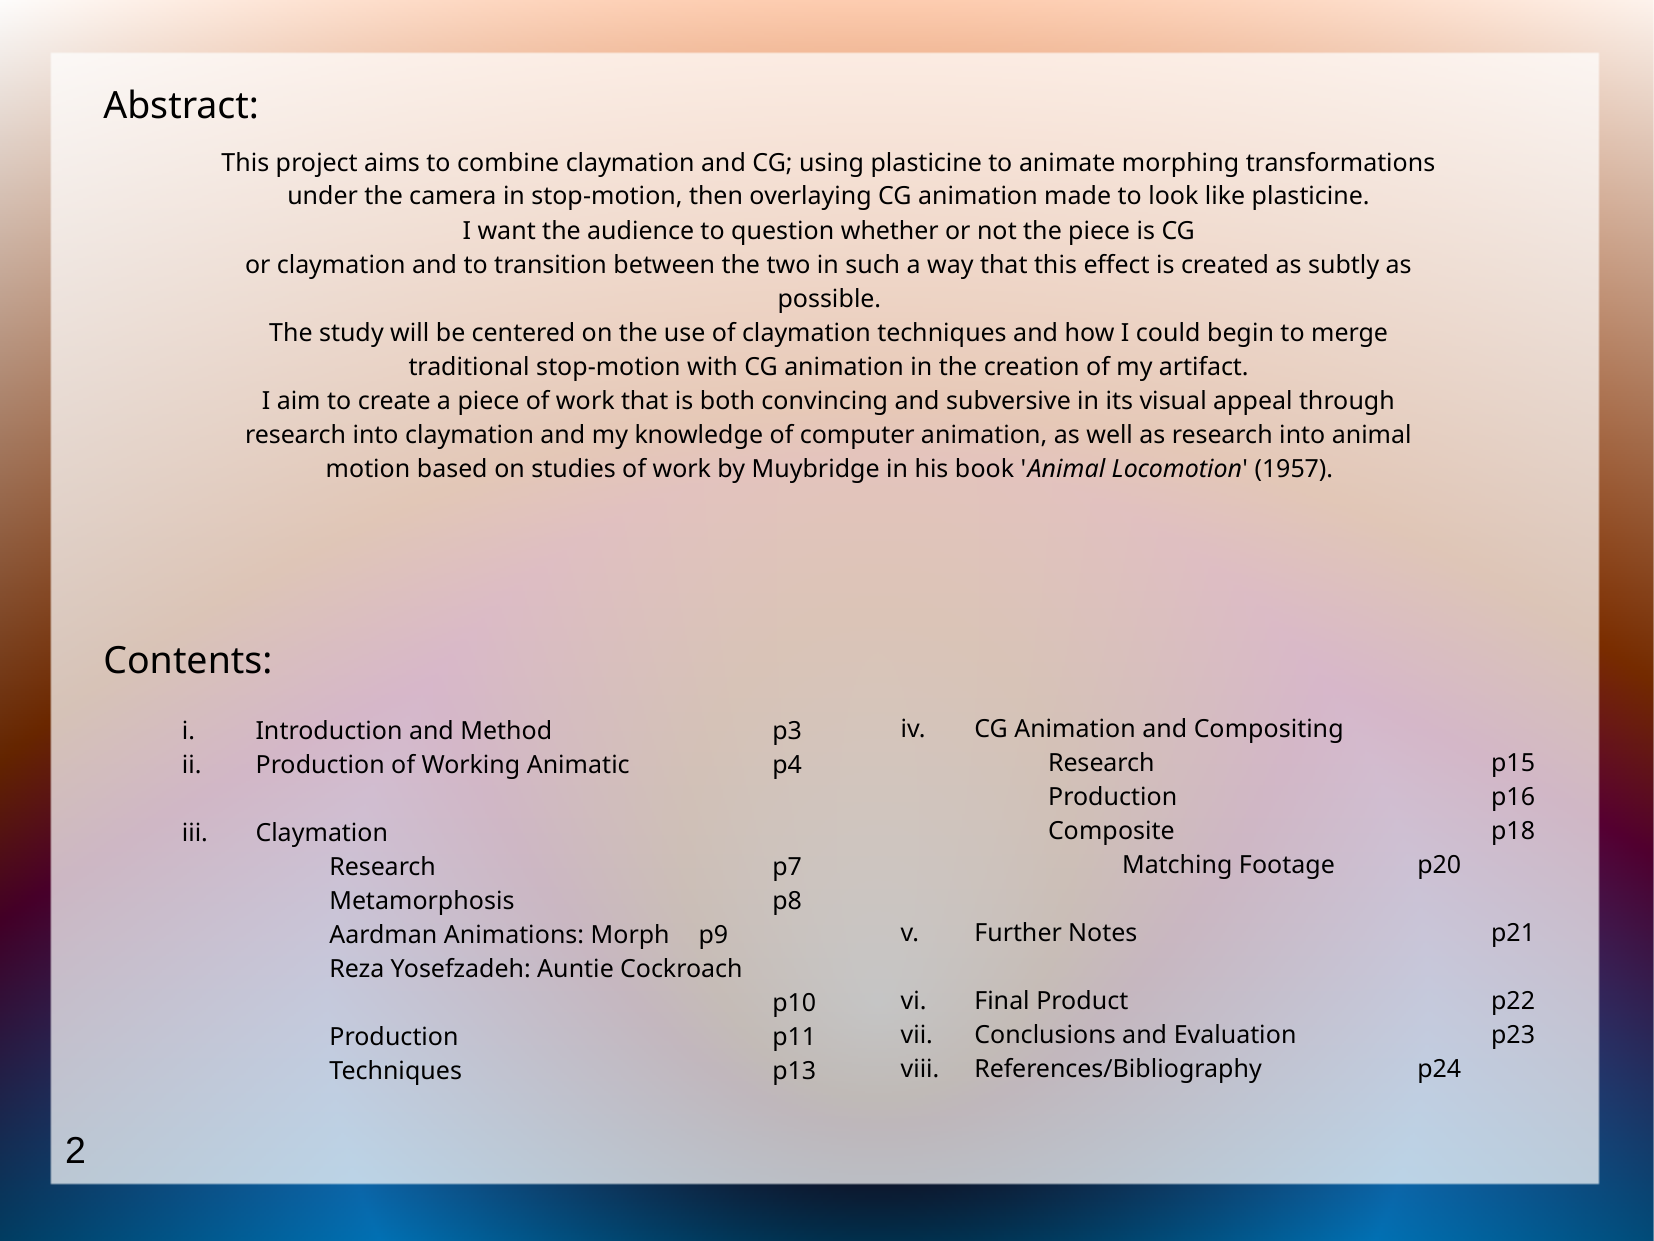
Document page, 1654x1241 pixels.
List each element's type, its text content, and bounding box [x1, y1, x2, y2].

text_box This project aims to combine claymation and CG; using plasticine to animate morphing transformations under the camera in stop-motion, then overlaying CG animation made to look like plasticine. I want the audience to question whether or not the piece is CG or claymation and to transition between the two in such a way that this effect is created as subtly as possible. The study will be centered on the use of claymation techniques and how I could begin to merge traditional stop-motion with CG animation in the creation of my artifact. I aim to create a piece of work that is both convincing and subversive in its visual appeal through research into claymation and my knowledge of computer animation, as well as research into animal motion based on studies of work by Muybridge in his book 'Animal Locomotion' (1957). [206, 136, 1477, 676]
text_box <number> [50, 1122, 167, 1193]
picture [0, 0, 1654, 1241]
text_box iv. CG Animation and Compositing Research p15 Production p16 Composite p18 Matching Footage p20 v. Further Notes p21 vi. Final Product p22 vii. Conclusions and Evaluation p23 viii. References/Bibliography p24 [885, 703, 1562, 1241]
text_box Contents: [88, 625, 313, 702]
text_box Abstract: [88, 70, 305, 146]
text_box i. Introduction and Method p3 ii. Production of Working Animatic p4 iii. Claymation Research p7 Metamorphosis p8 Aardman Animations: Morph p9 Reza Yosefzadeh: Auntie Cockroach p10 Production p11 Techniques p13 [167, 705, 862, 1241]
